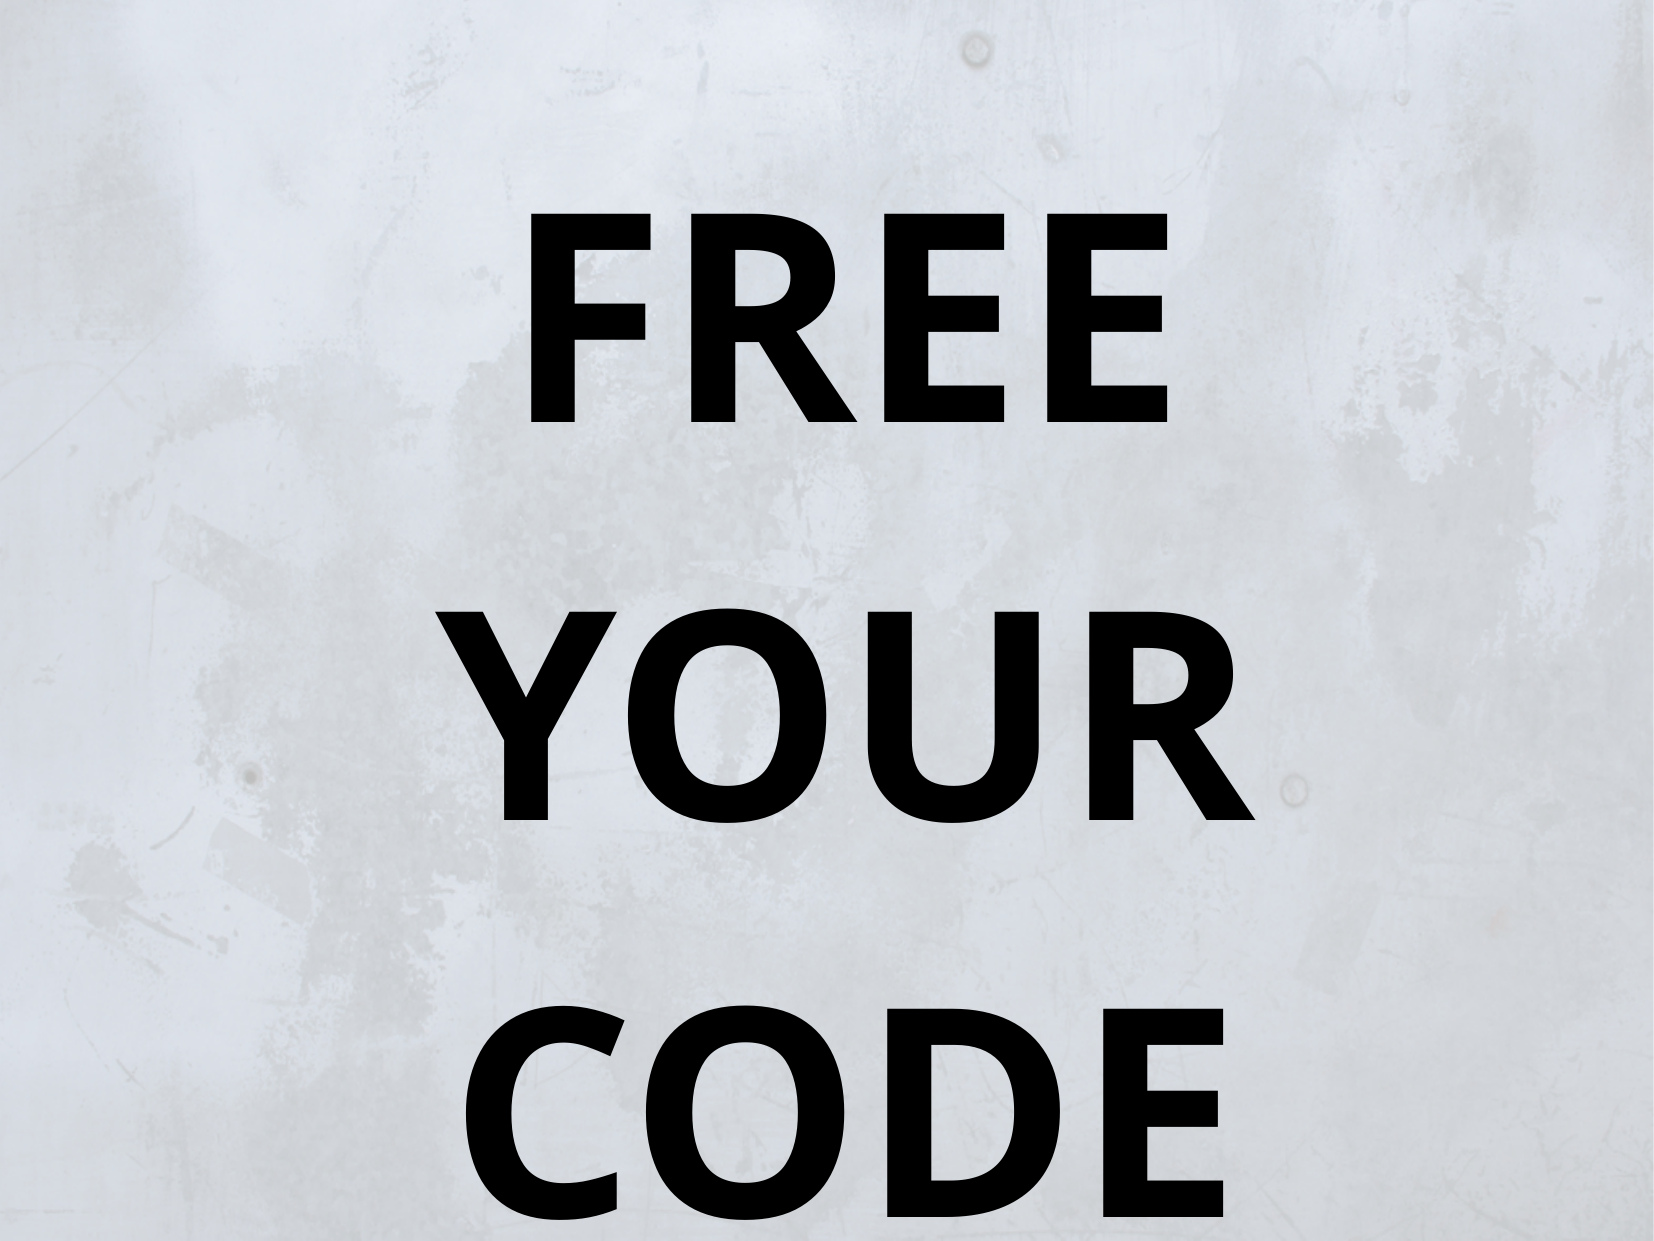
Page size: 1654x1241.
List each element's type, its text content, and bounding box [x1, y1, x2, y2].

picture [0, 0, 1654, 1241]
text_box FREE YOUR CODE [420, 103, 1234, 1137]
